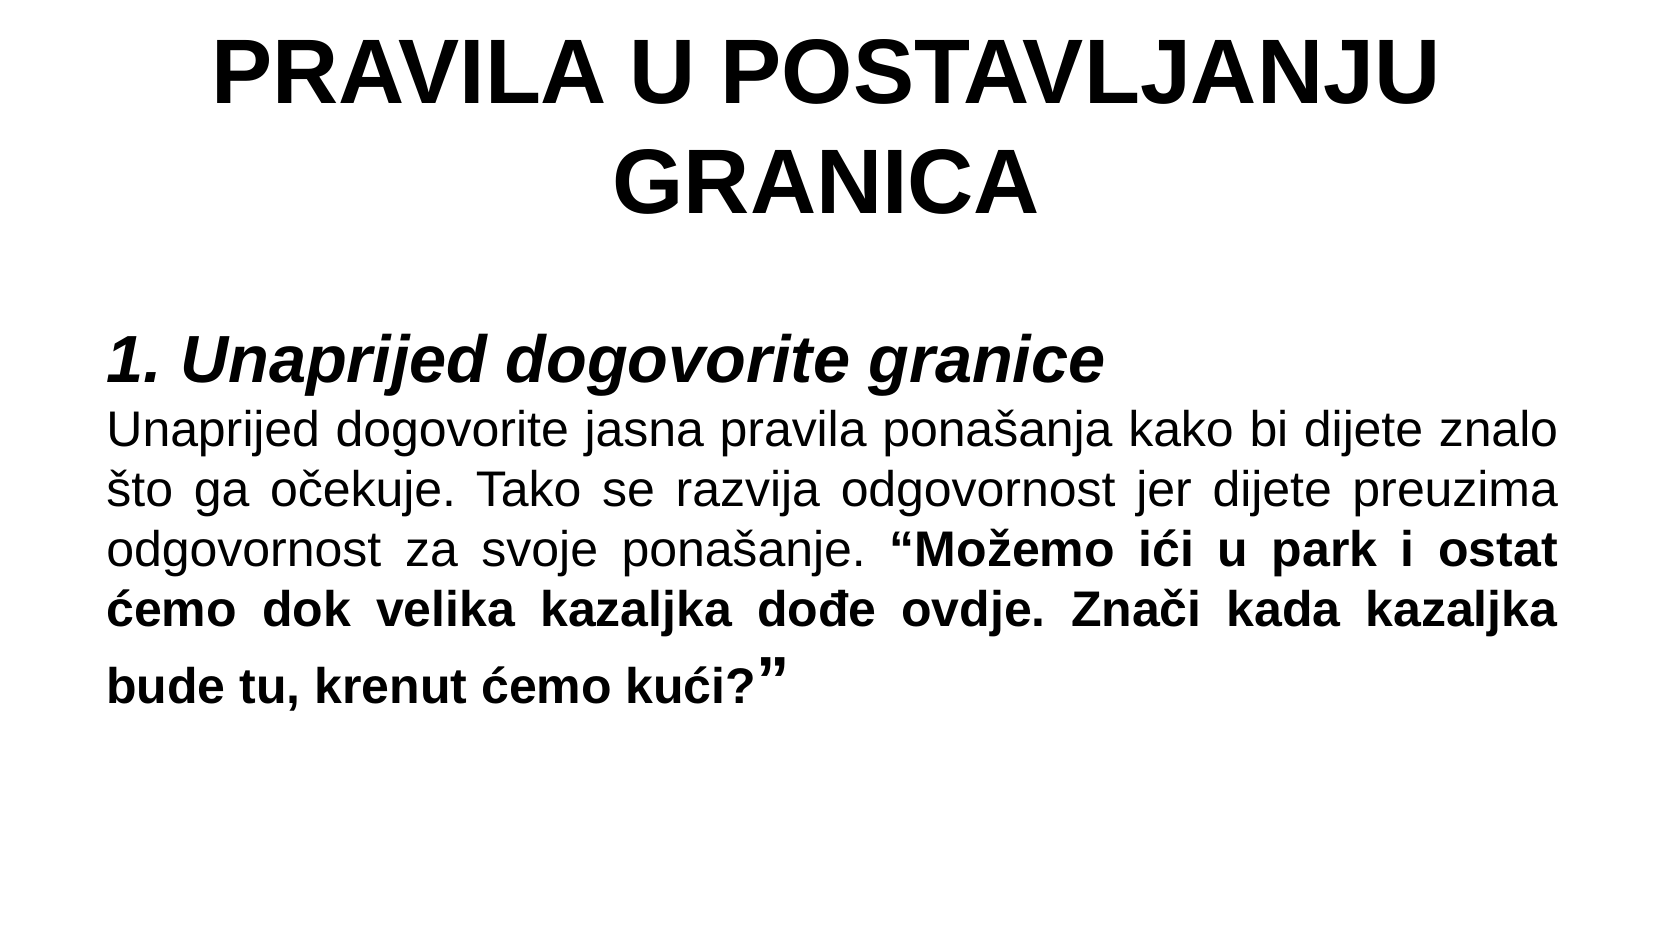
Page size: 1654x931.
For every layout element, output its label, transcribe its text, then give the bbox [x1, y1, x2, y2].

title PRAVILA U POSTAVLJANJU GRANICA [82, 12, 1571, 218]
subtitle 1. Unaprijed dogovorite granice Unaprijed dogovorite jasna pravila ponašanja kako bi dijete znalo što ga očekuje. Tako se razvija odgovornost jer dijete preuzima odgovornost za svoje ponašanje. “Možemo ići u park i ostat ćemo dok velika kazaljka dođe ovdje. Znači kada kazaljka bude tu, krenut ćemo kući?” [106, 246, 1595, 787]
